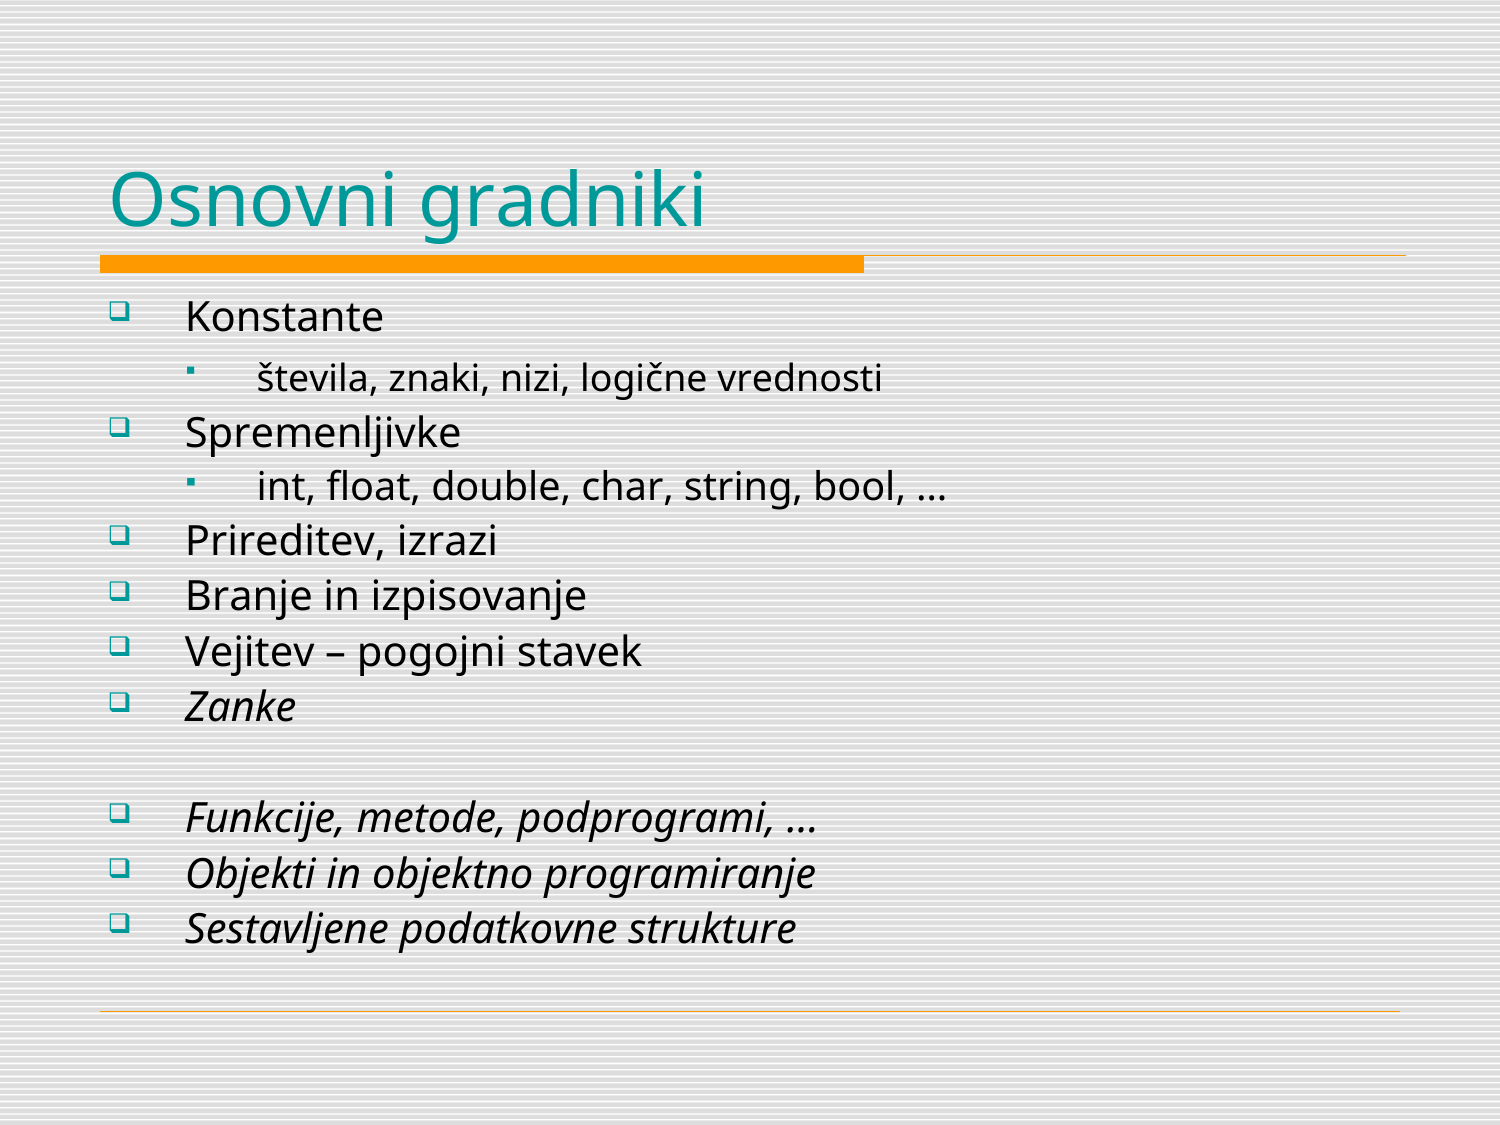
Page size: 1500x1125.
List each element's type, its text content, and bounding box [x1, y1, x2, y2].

picture [0, 0, 1500, 1125]
title Osnovni gradniki [94, 49, 1407, 250]
list Konstante števila, znaki, nizi, logične vrednosti Spremenljivke int, float, double, char, string, bool, … Prireditev, izrazi Branje in izpisovanje Vejitev – pogojni stavek Zanke Funkcije, metode, podprogrami, ... Objekti in objektno programiranje Sestavljene podatkovne strukture [92, 287, 1406, 988]
